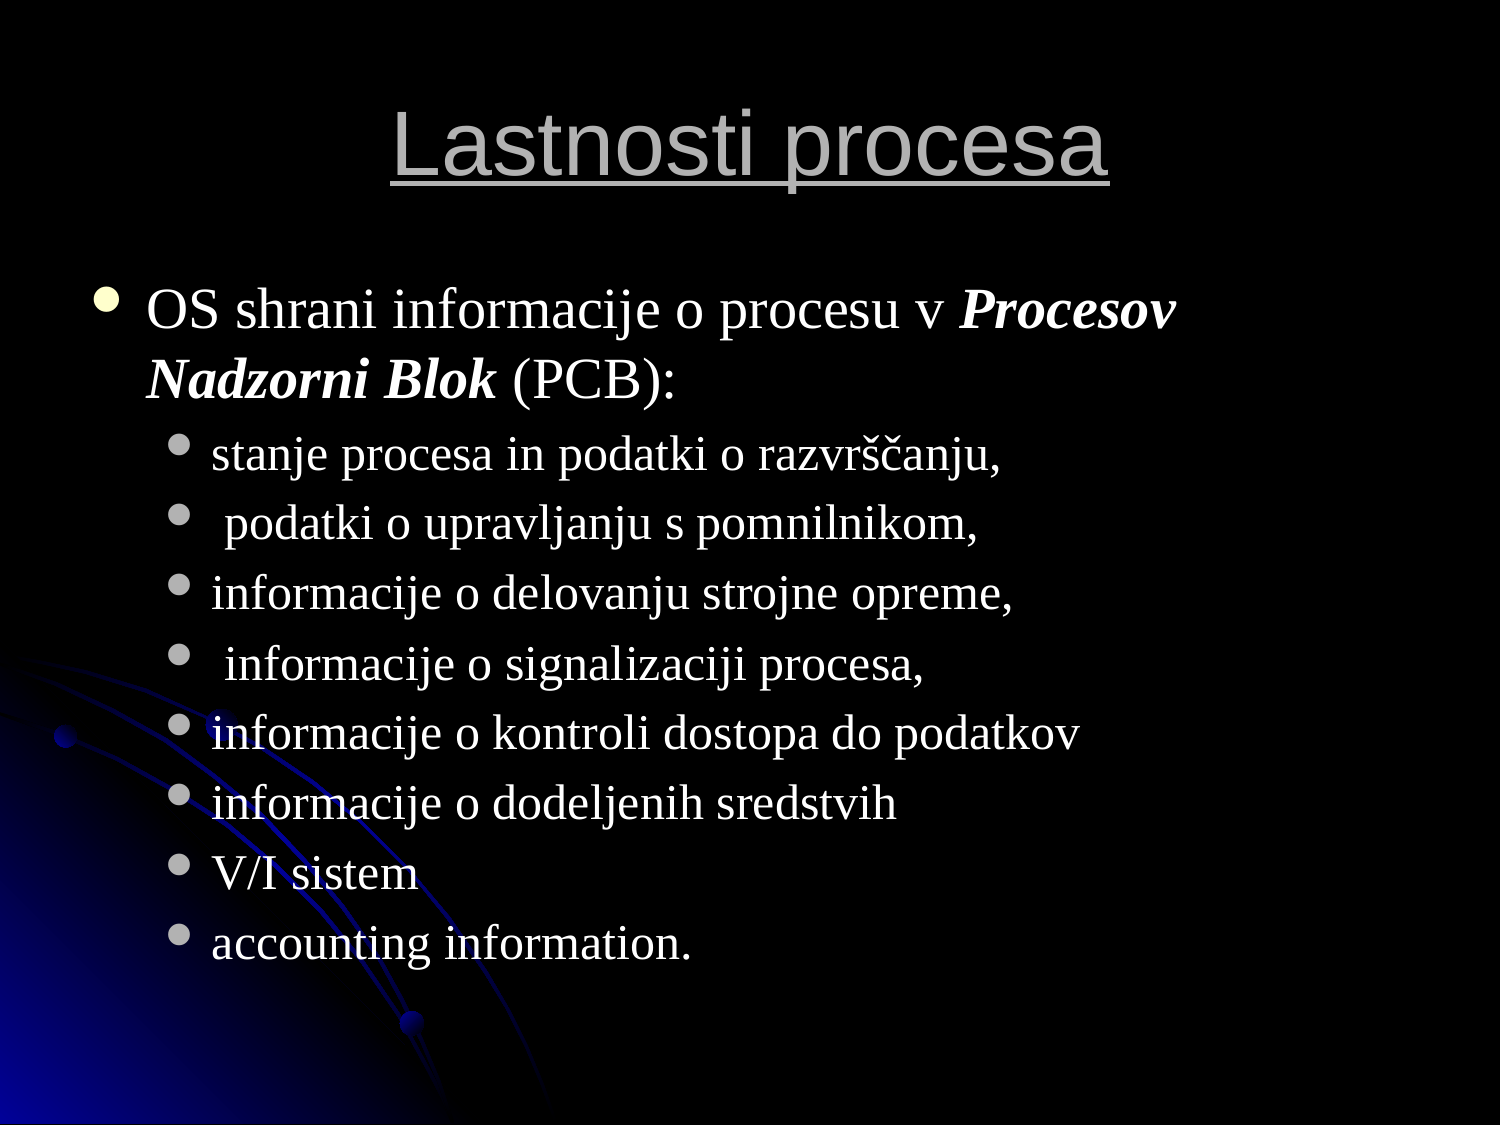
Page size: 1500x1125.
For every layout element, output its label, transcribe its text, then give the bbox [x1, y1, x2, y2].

list OS shrani informacije o procesu v Procesov Nadzorni Blok (PCB): stanje procesa in podatki o razvrščanju, podatki o upravljanju s pomnilnikom, informacije o delovanju strojne opreme, informacije o signalizaciji procesa, informacije o kontroli dostopa do podatkov informacije o dodeljenih sredstvih V/I sistem accounting information. [75, 262, 1425, 1071]
title Lastnosti procesa [75, 45, 1425, 233]
